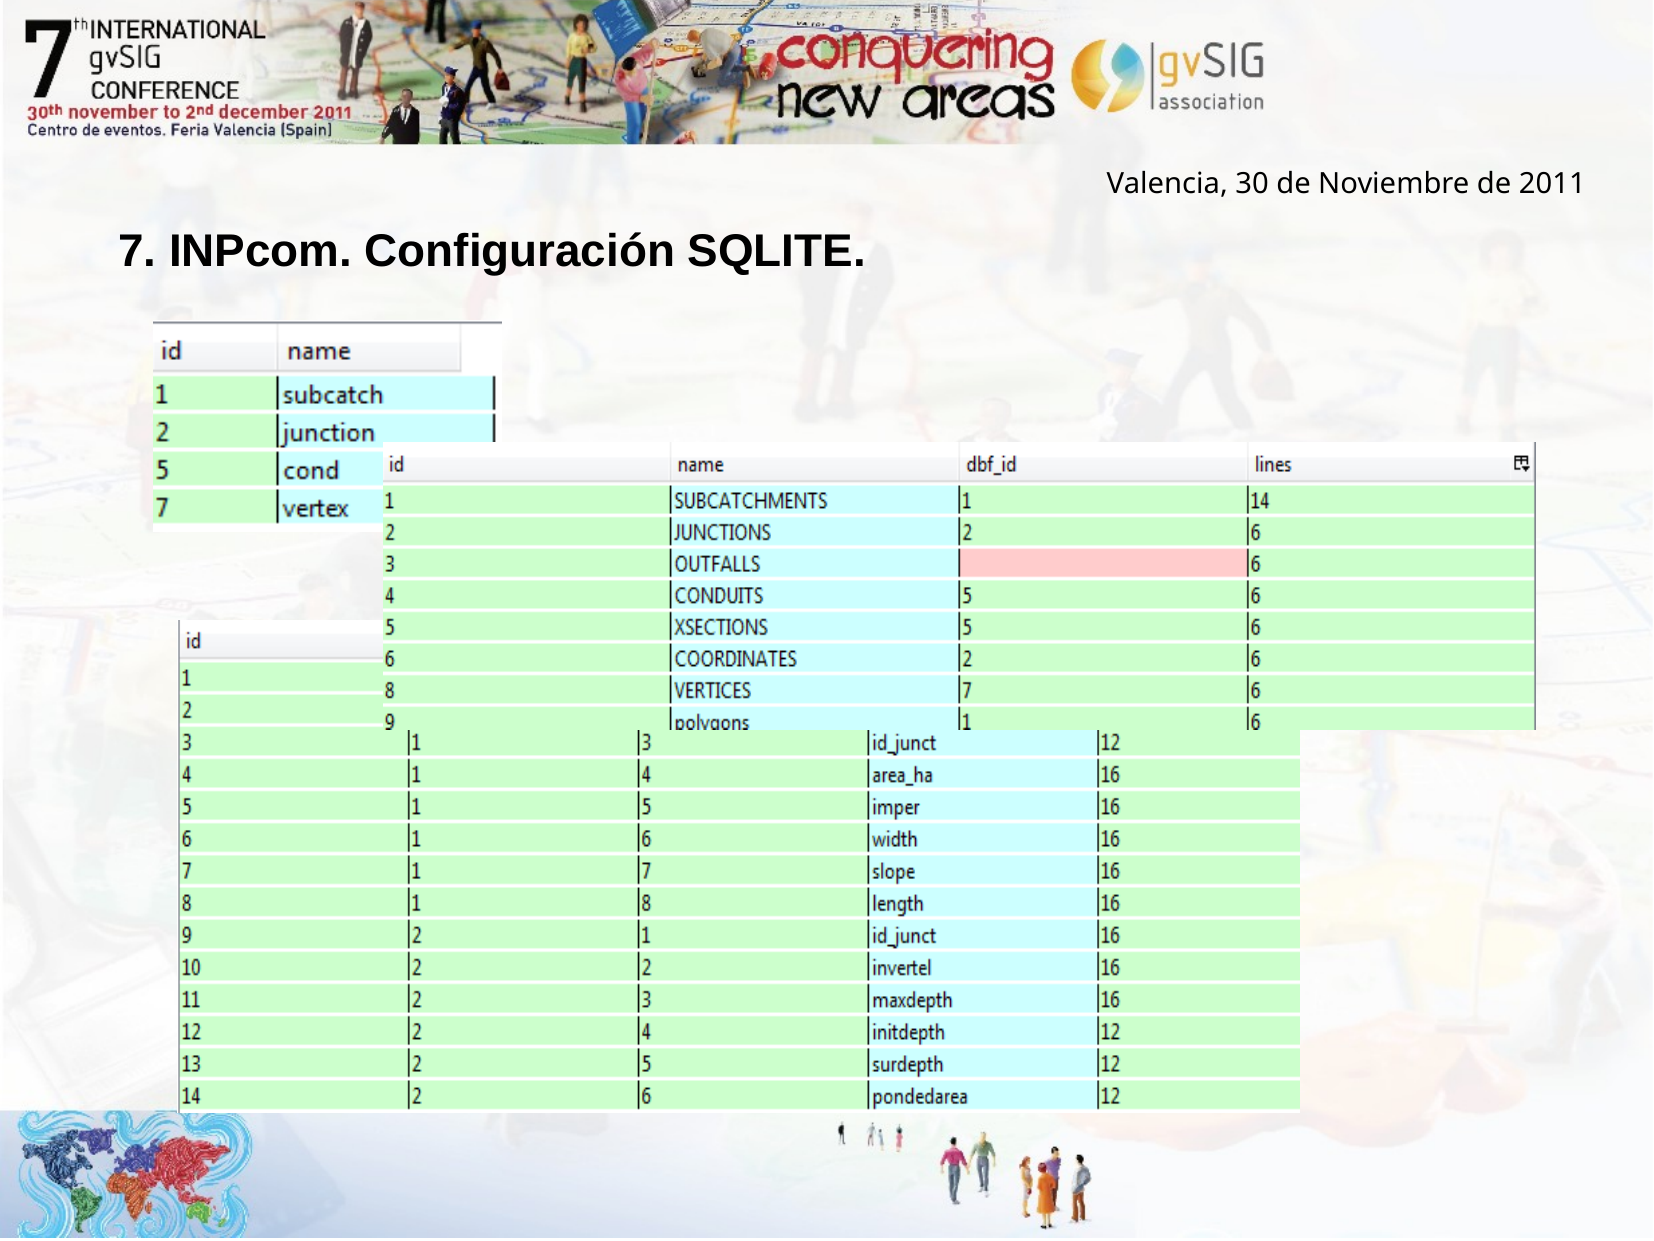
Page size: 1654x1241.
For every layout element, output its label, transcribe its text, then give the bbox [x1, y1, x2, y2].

picture [0, 0, 1653, 1238]
title Valencia, 30 de Noviembre de 2011 [1051, 156, 1642, 207]
text_box 7. INPcom. Configuración SQLITE. [118, 224, 1270, 277]
